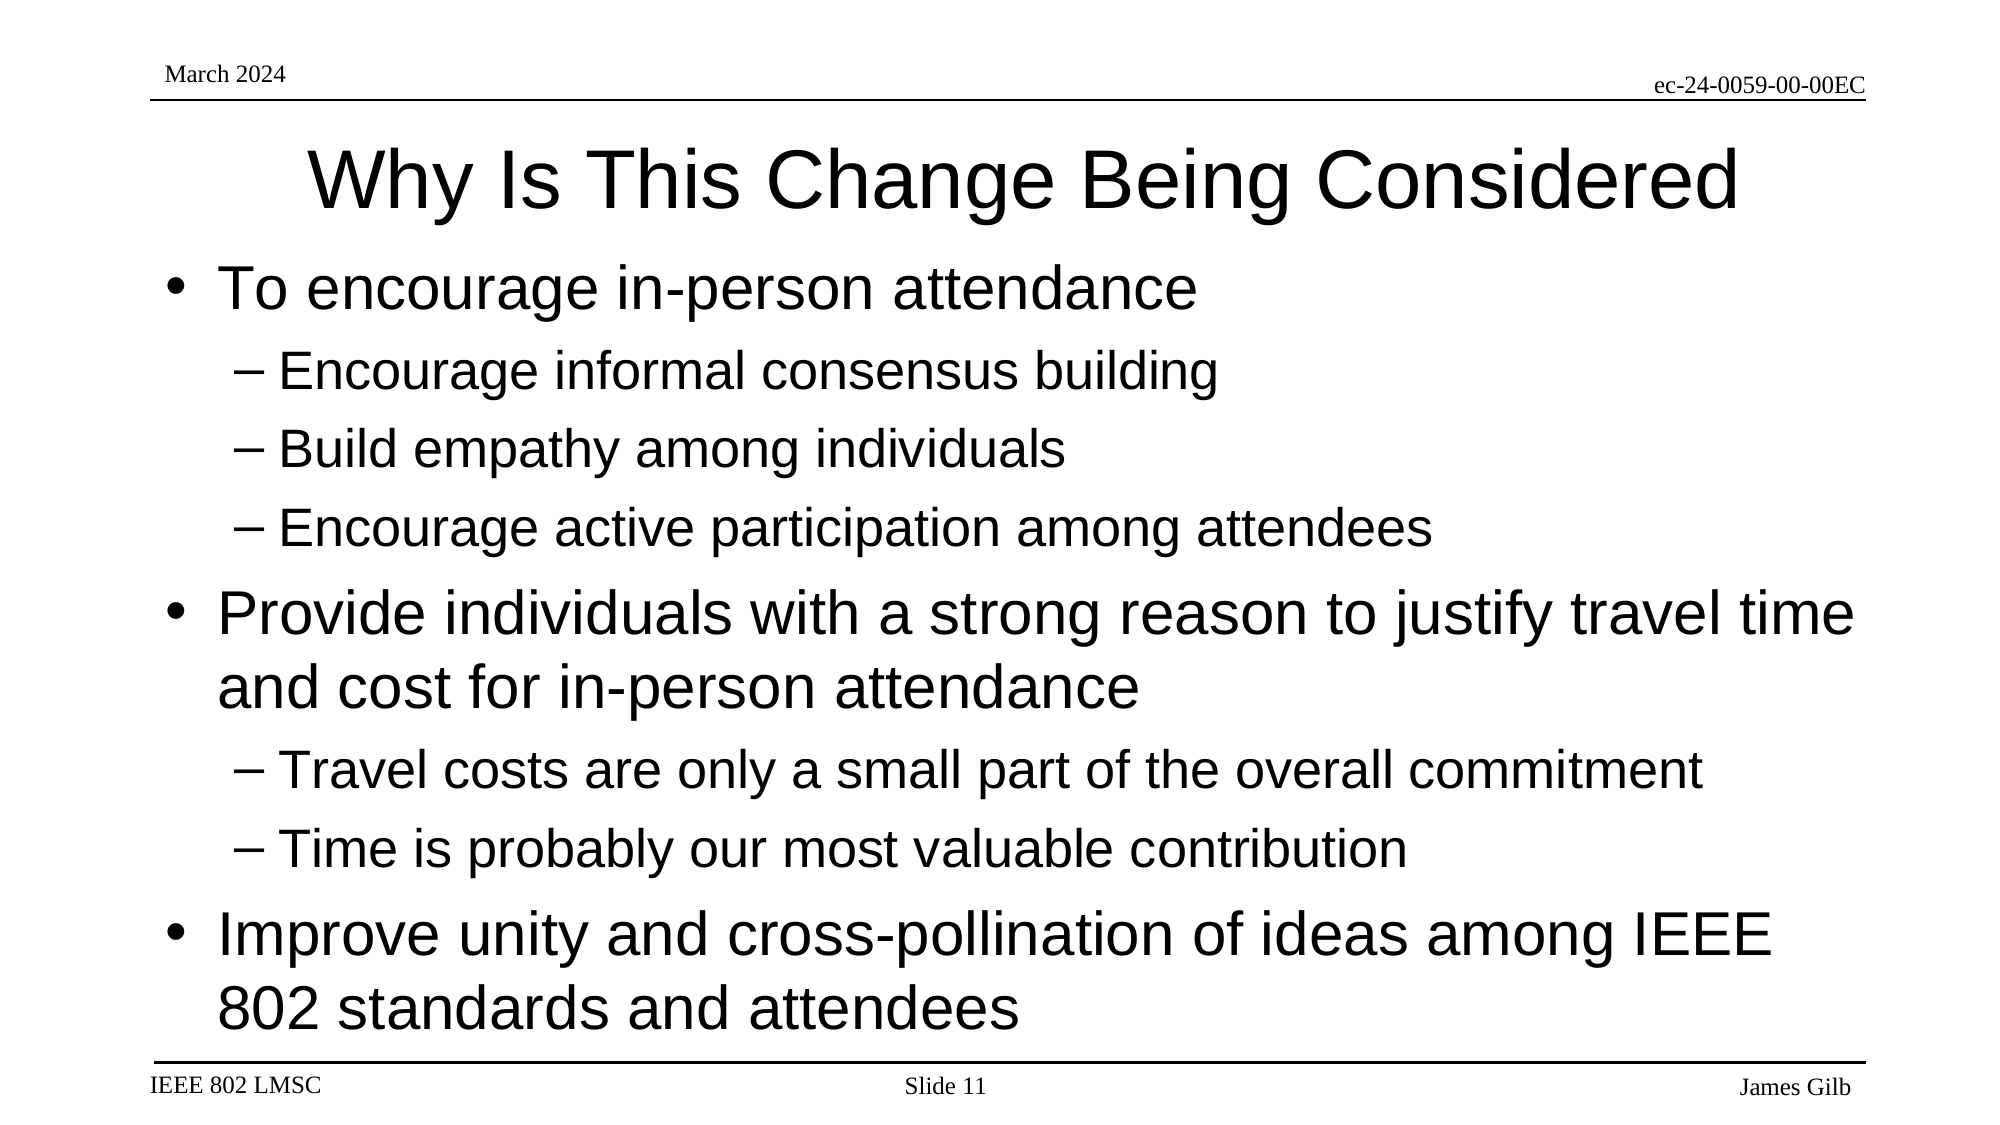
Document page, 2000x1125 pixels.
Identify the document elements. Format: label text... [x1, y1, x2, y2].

list To encourage in-person attendance Encourage informal consensus building Build empathy among individuals Encourage active participation among attendees Provide individuals with a strong reason to justify travel time and cost for in-person attendance Travel costs are only a small part of the overall commitment Time is probably our most valuable contribution Improve unity and cross-pollination of ideas among IEEE 802 standards and attendees [150, 239, 1900, 1051]
title Why Is This Change Being Considered [149, 112, 1900, 238]
